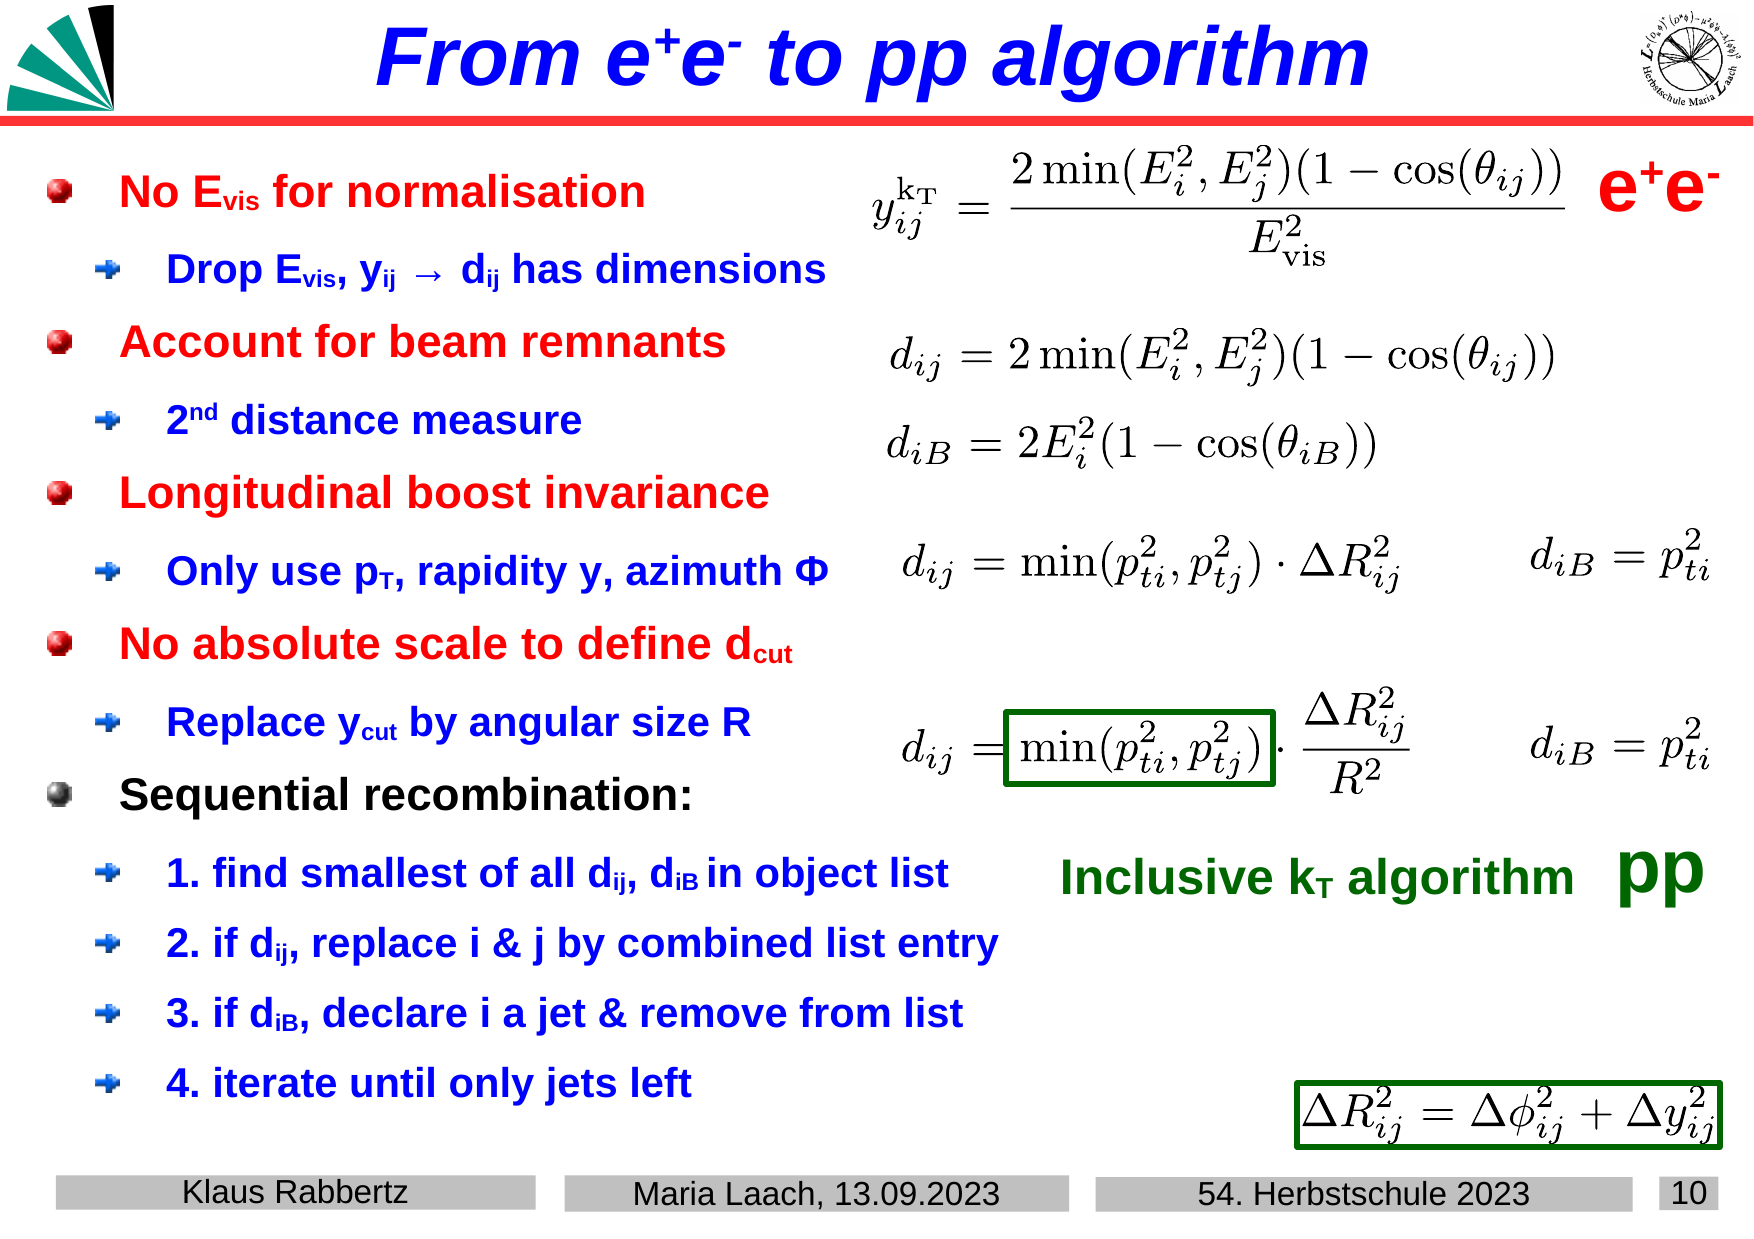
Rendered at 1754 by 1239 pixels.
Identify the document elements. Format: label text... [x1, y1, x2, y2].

text_box pp [1603, 818, 1719, 915]
picture [900, 686, 1410, 794]
text_box Inclusive kT algorithm [1048, 843, 1588, 911]
picture [901, 535, 1403, 594]
picture [1300, 1086, 1717, 1144]
picture [885, 416, 1380, 469]
title From e+e- to pp algorithm [129, 0, 1617, 114]
list No Evis for normalisation Drop Evis, yij → dij has dimensions Account for beam remnants 2nd distance measure Longitudinal boost invariance Only use pT, rapidity y, azimuth Φ No absolute scale to define dcut Replace ycut by angular size R Sequential recombination: 1. find smallest of all dij, diB in object list 2. if dij, replace i & j by combined list entry 3. if diB, declare i a jet & remove from list 4. iterate until only jets left [36, 165, 1713, 1107]
picture [888, 328, 1558, 387]
picture [7, 5, 114, 112]
picture [1529, 717, 1711, 770]
picture [871, 145, 1565, 266]
picture [1641, 11, 1741, 106]
picture [1529, 528, 1711, 581]
text_box e+e- [1585, 138, 1733, 234]
